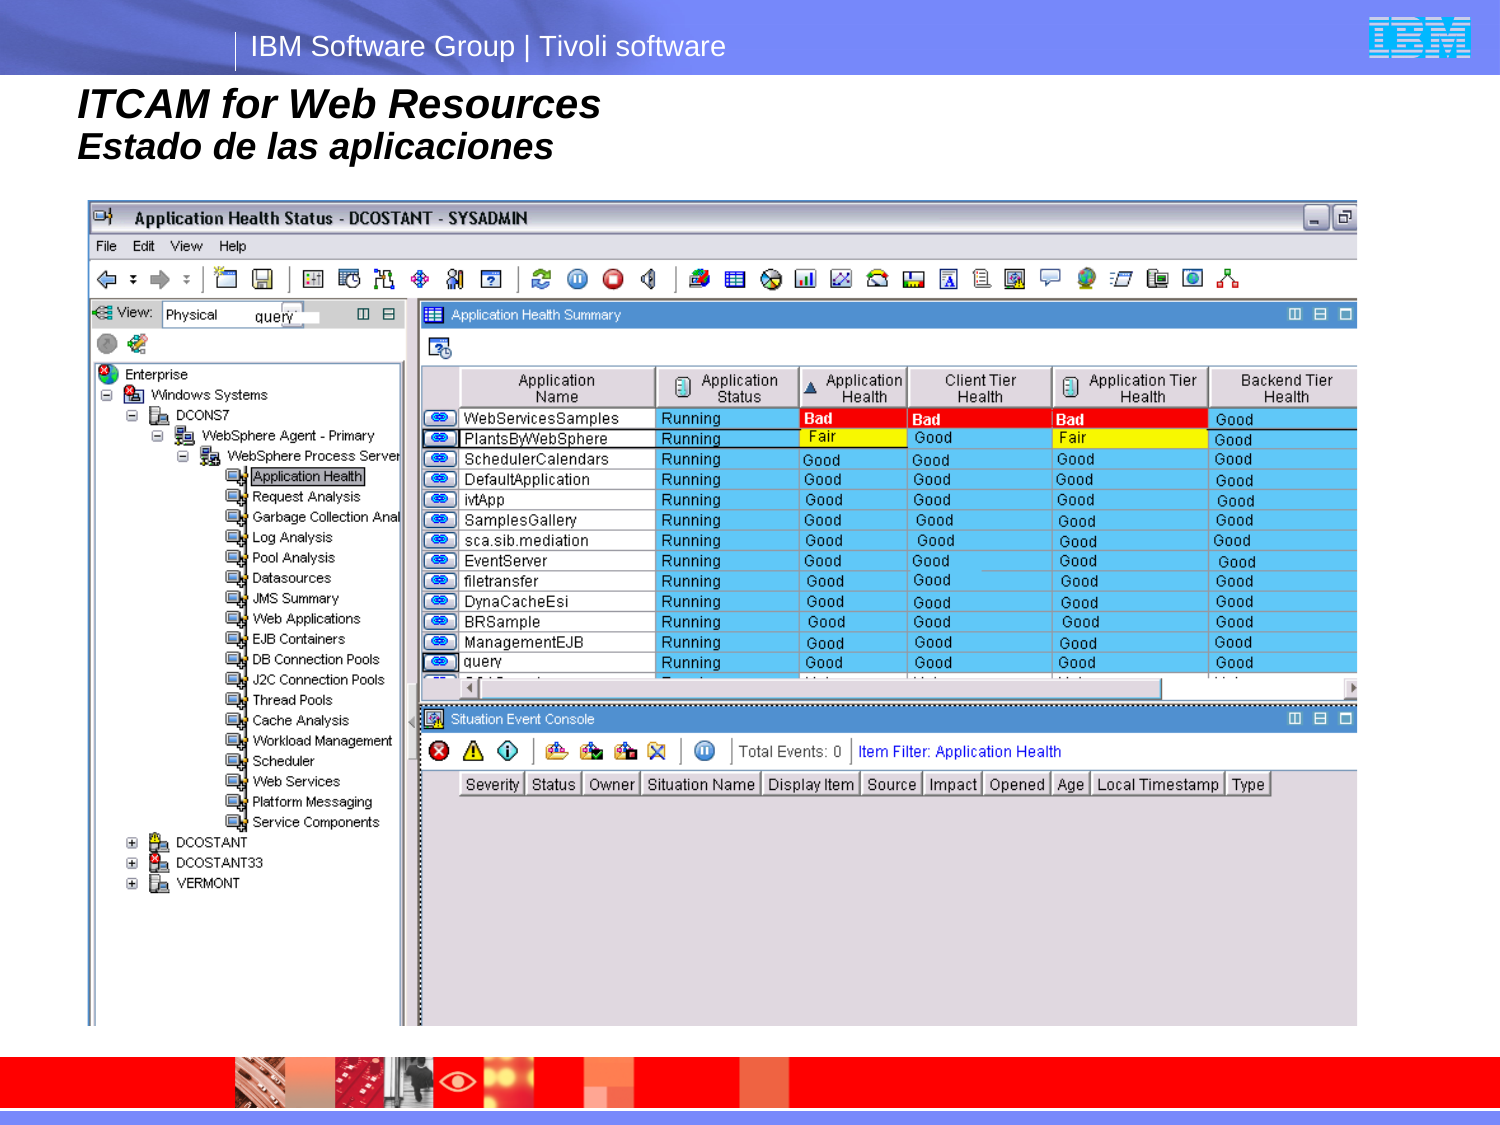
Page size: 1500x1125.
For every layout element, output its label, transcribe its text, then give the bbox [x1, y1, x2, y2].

picture [87, 200, 1358, 1026]
picture [0, 1057, 1500, 1108]
picture [0, 0, 1500, 75]
title ITCAM for Web Resources Estado de las aplicaciones [62, 75, 1413, 201]
